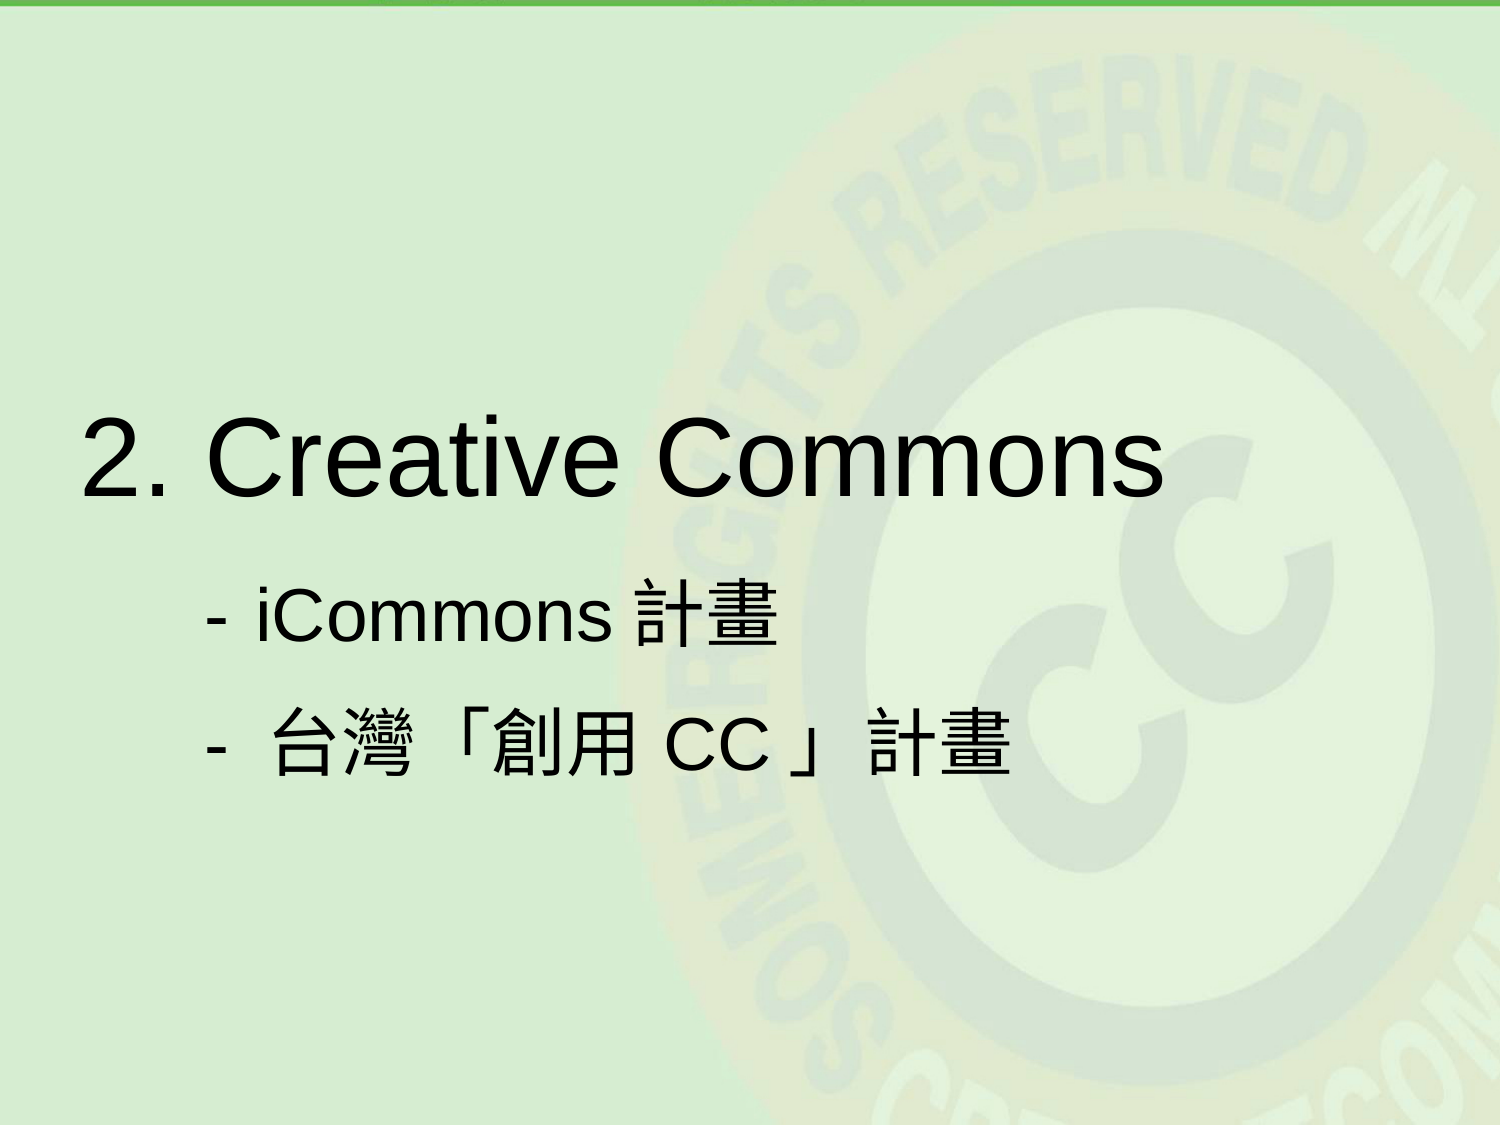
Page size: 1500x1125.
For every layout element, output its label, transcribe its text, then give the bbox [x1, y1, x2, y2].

picture [0, 0, 1500, 1125]
list 2. Creative Commons - iCommons計畫 - 台灣「創用CC」計畫 [64, 101, 1415, 845]
